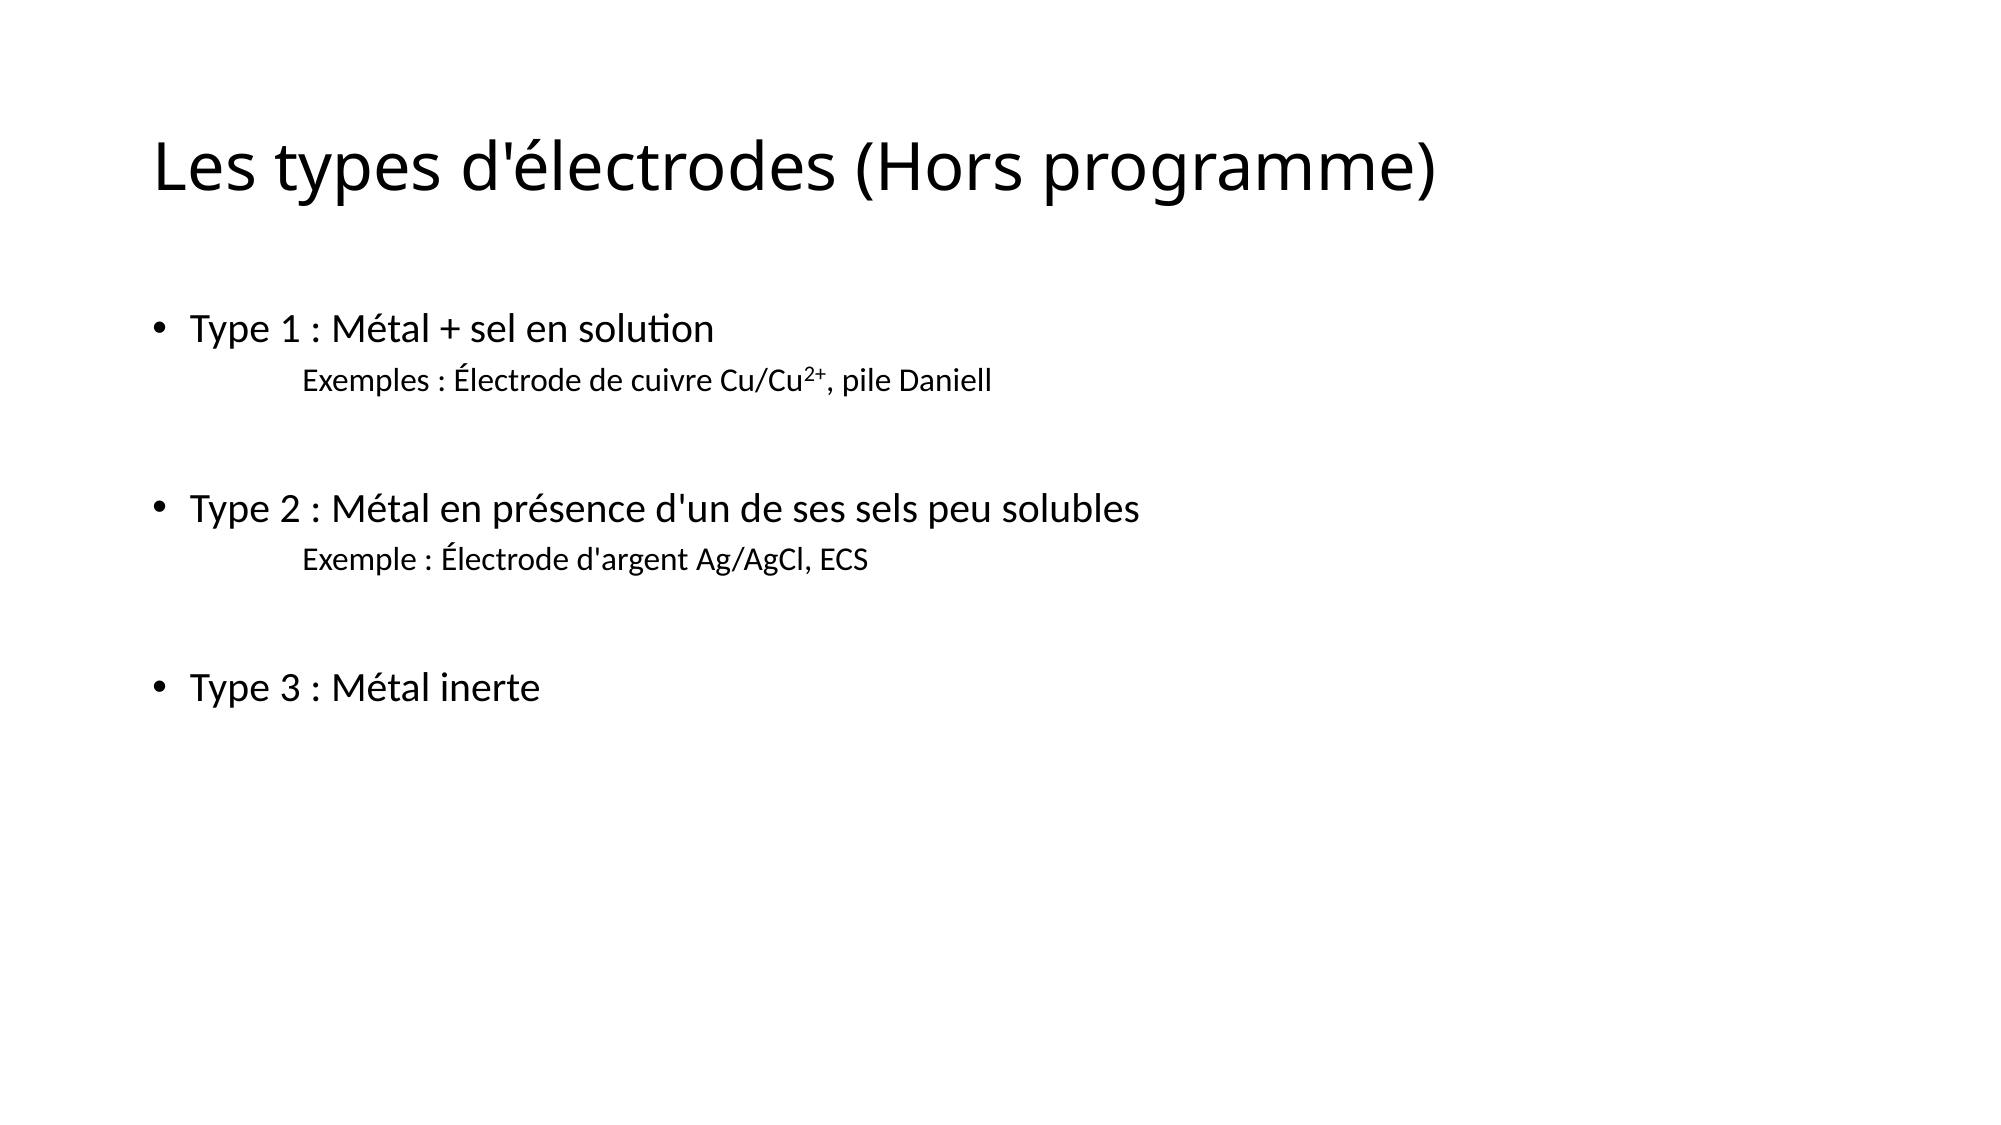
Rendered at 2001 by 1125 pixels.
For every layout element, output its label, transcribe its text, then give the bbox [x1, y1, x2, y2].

list Type 1 : Métal + sel en solution Exemples : Électrode de cuivre Cu/Cu2+, pile Daniell Type 2 : Métal en présence d'un de ses sels peu solubles Exemple : Électrode d'argent Ag/AgCl, ECS Type 3 : Métal inerte [137, 299, 1863, 1014]
title Les types d'électrodes (Hors programme) [137, 59, 1863, 278]
